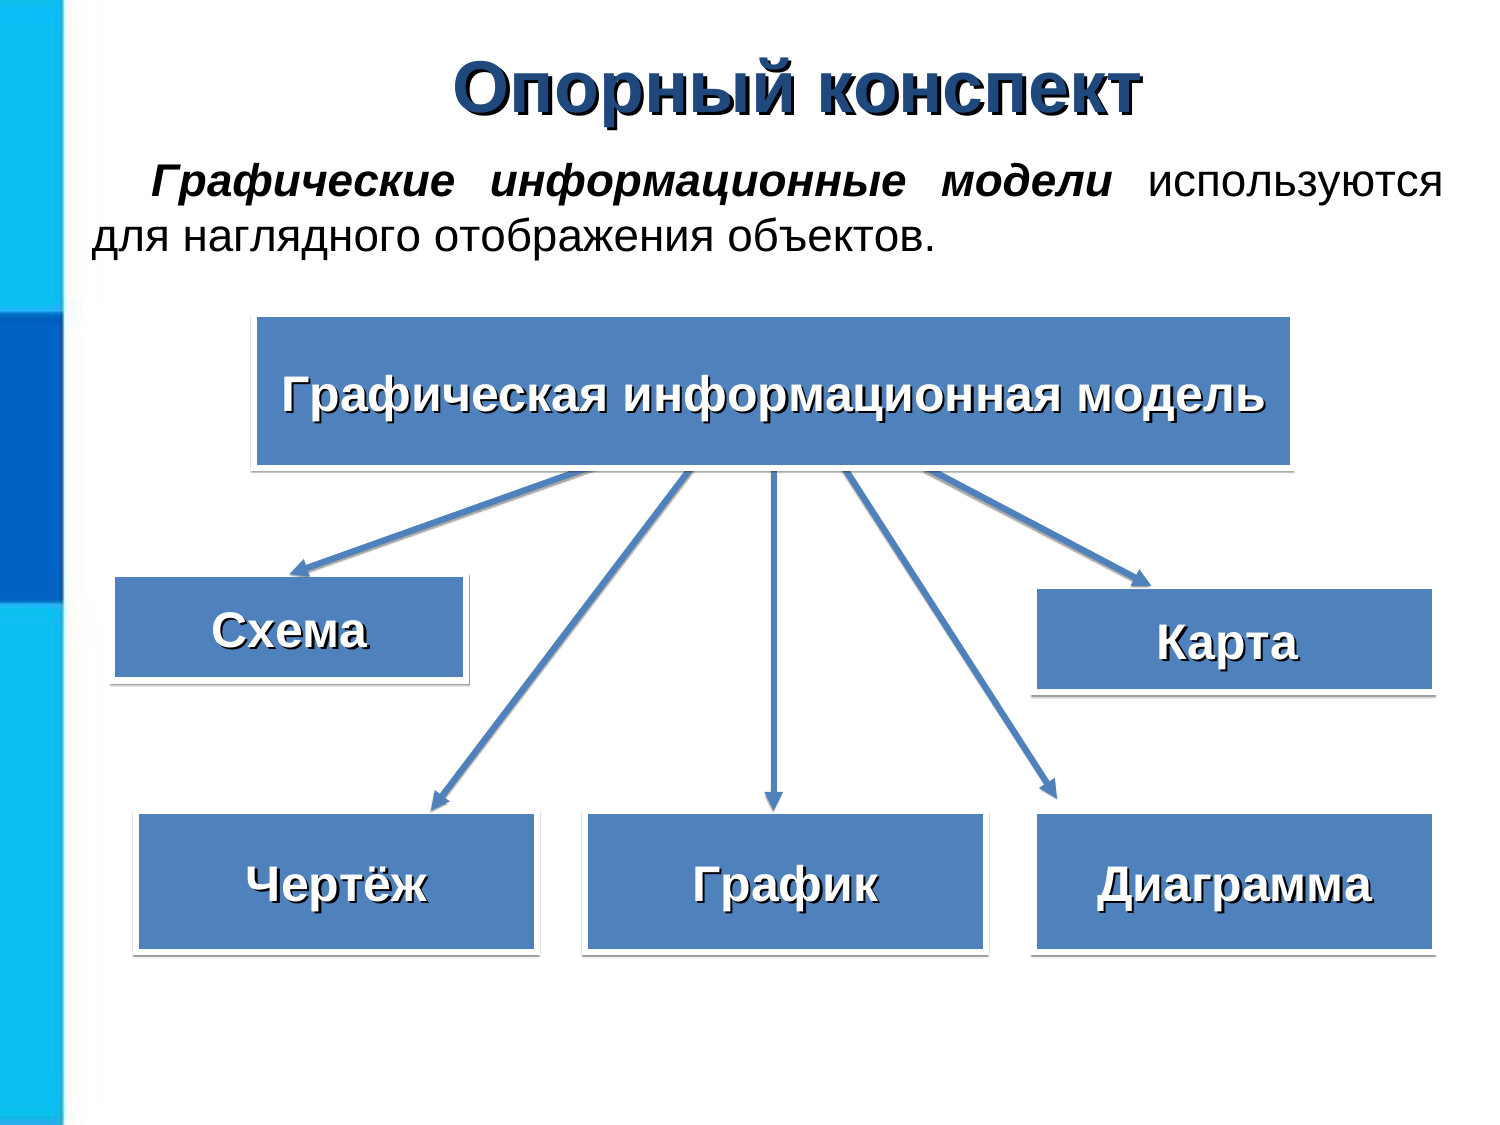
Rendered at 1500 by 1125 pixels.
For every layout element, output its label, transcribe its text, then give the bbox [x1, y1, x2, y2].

text_box Графические информационные модели используются для наглядного отображения объектов. [76, 143, 1459, 269]
text_box График [584, 810, 987, 953]
picture [0, 0, 1500, 1125]
text_box Карта [1033, 586, 1436, 693]
text_box Схема [112, 574, 467, 681]
text_box Чертёж [135, 810, 538, 953]
text_box Диаграмма [1033, 810, 1436, 953]
text_box Графическая информационная модель [253, 314, 1294, 468]
text_box Опорный конспект [171, 30, 1425, 135]
